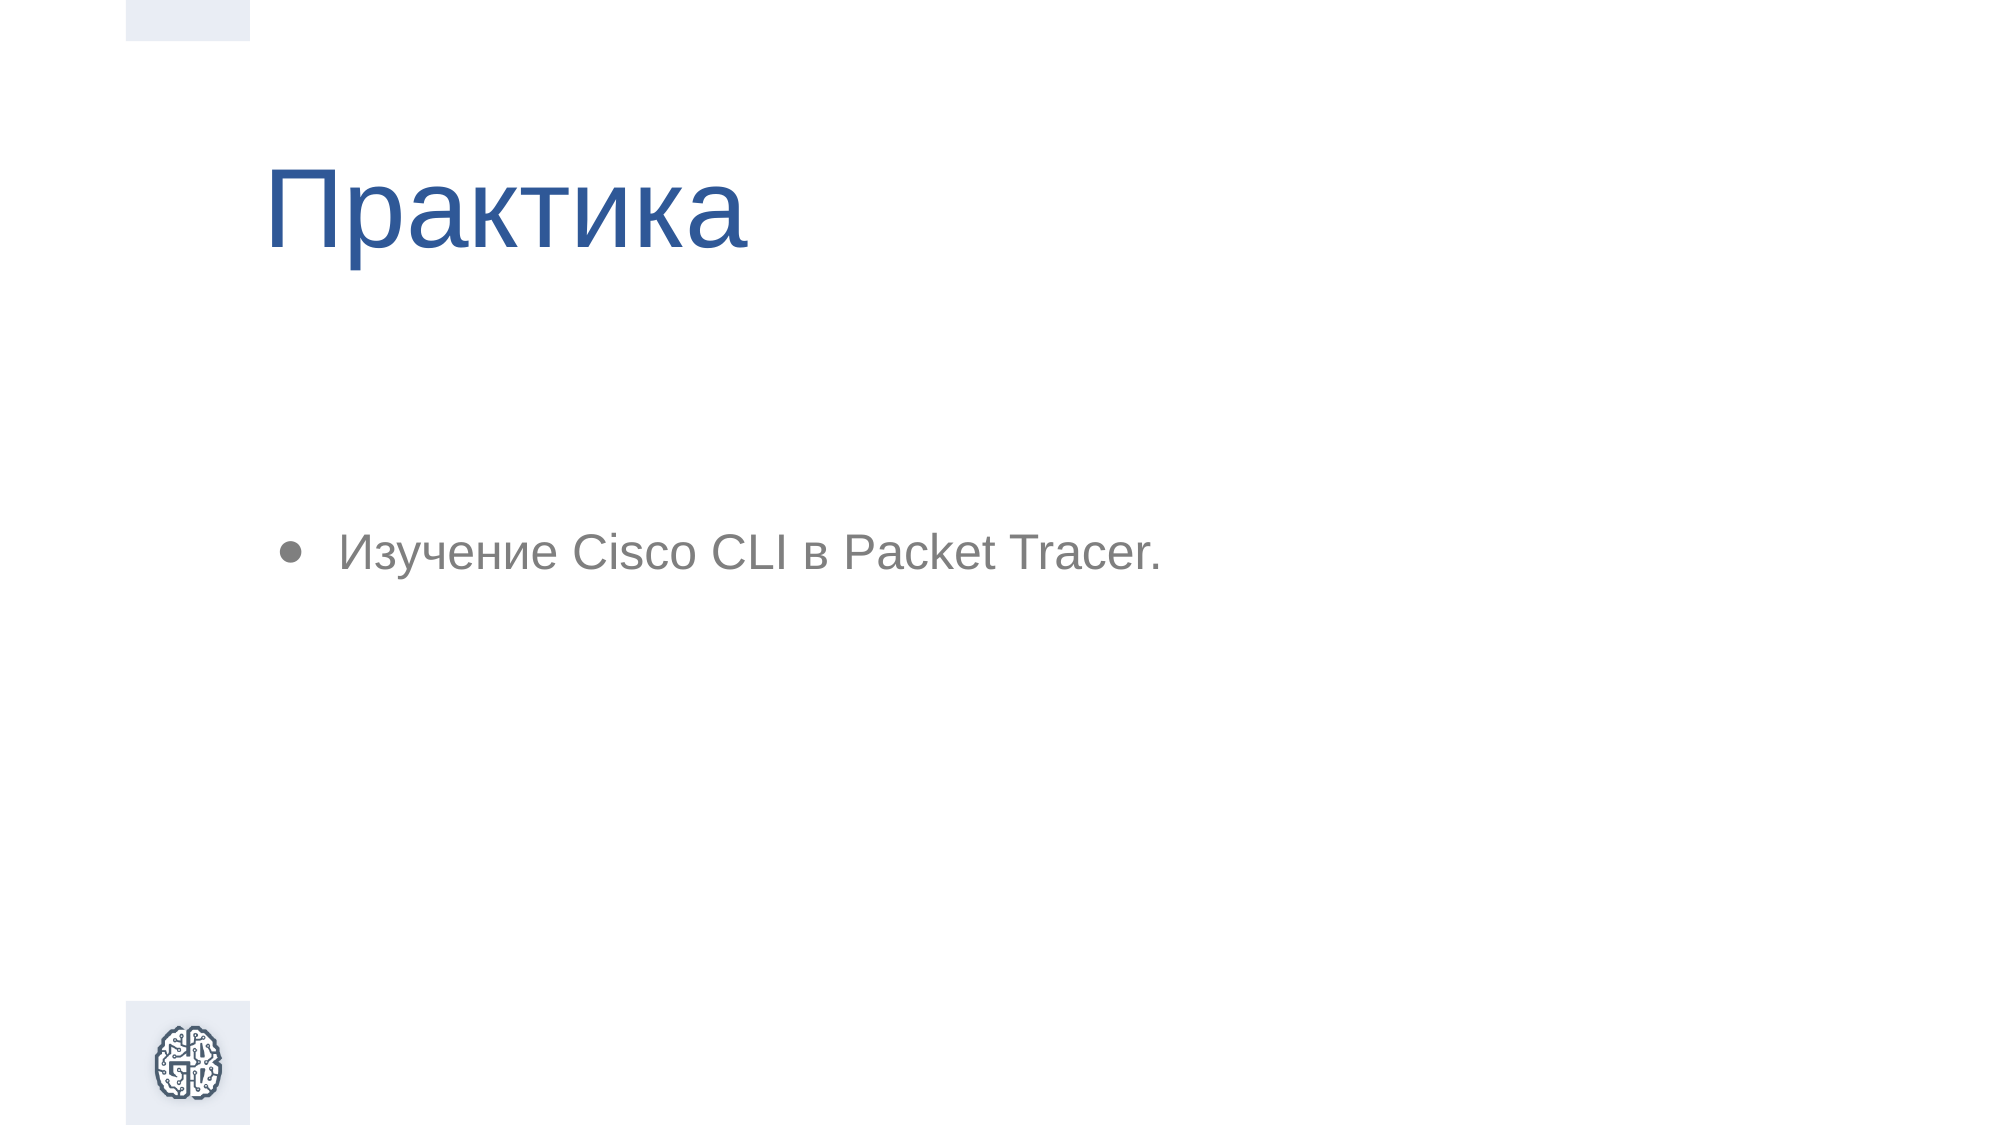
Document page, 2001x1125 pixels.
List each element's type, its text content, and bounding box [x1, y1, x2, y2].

picture [144, 1016, 232, 1110]
title Практика [248, 50, 1752, 372]
list Изучение Cisco CLI в Packet Tracer. [248, 387, 1752, 768]
